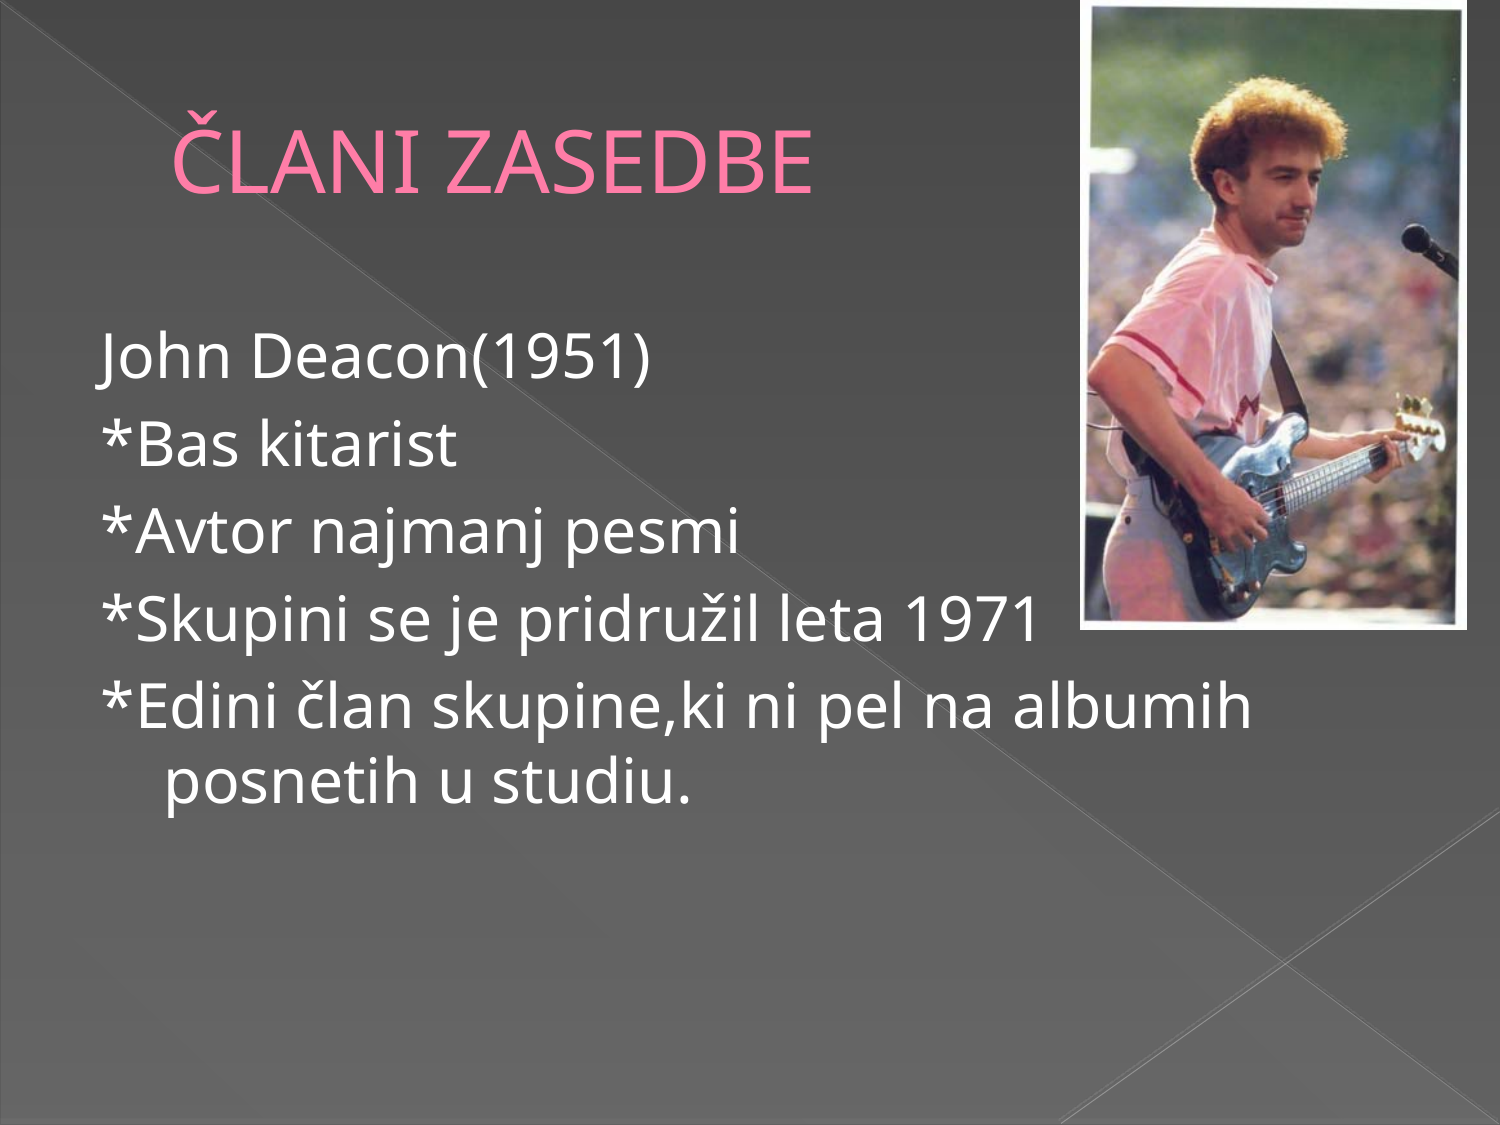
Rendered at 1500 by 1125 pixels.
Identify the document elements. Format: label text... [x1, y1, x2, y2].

list John Deacon(1951) *Bas kitarist *Avtor najmanj pesmi *Skupini se je pridružil leta 1971 *Edini član skupine,ki ni pel na albumih posnetih u studiu. [75, 308, 1425, 1059]
picture [1080, 0, 1467, 630]
title ČLANI ZASEDBE [75, 43, 1080, 274]
